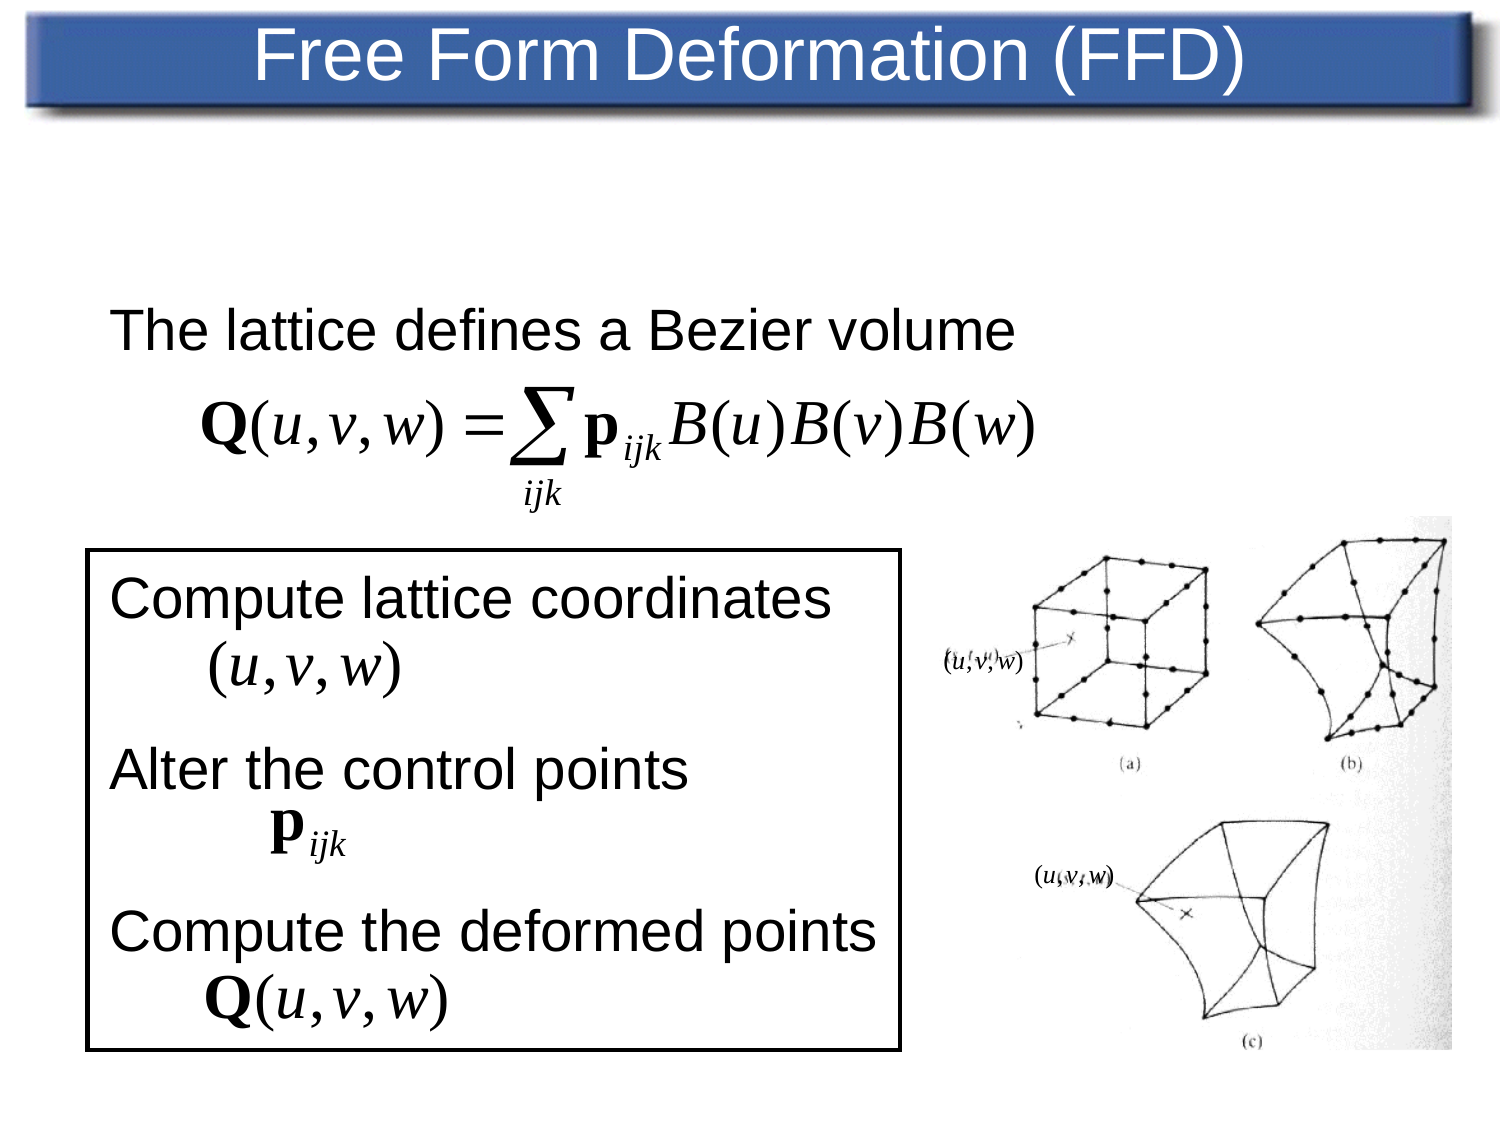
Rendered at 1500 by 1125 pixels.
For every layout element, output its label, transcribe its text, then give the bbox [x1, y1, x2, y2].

text_box Compute lattice coordinates [902, 552, 913, 638]
text_box The lattice defines a Bezier volume [94, 284, 1438, 371]
chart [262, 776, 359, 878]
text_box Compute lattice coordinates [94, 552, 898, 638]
picture [918, 516, 1452, 1054]
text_box Alter the control points [94, 723, 898, 810]
chart [939, 646, 1028, 681]
text_box Alter the control points [902, 723, 913, 810]
chart [198, 626, 413, 712]
chart [195, 960, 463, 1046]
chart [1030, 859, 1119, 895]
chart [191, 375, 1051, 525]
text_box Compute the deformed points [902, 885, 913, 971]
picture [24, 9, 1500, 125]
title Free Form Deformation (FFD) [75, 0, 1426, 103]
text_box Compute the deformed points [94, 885, 898, 971]
